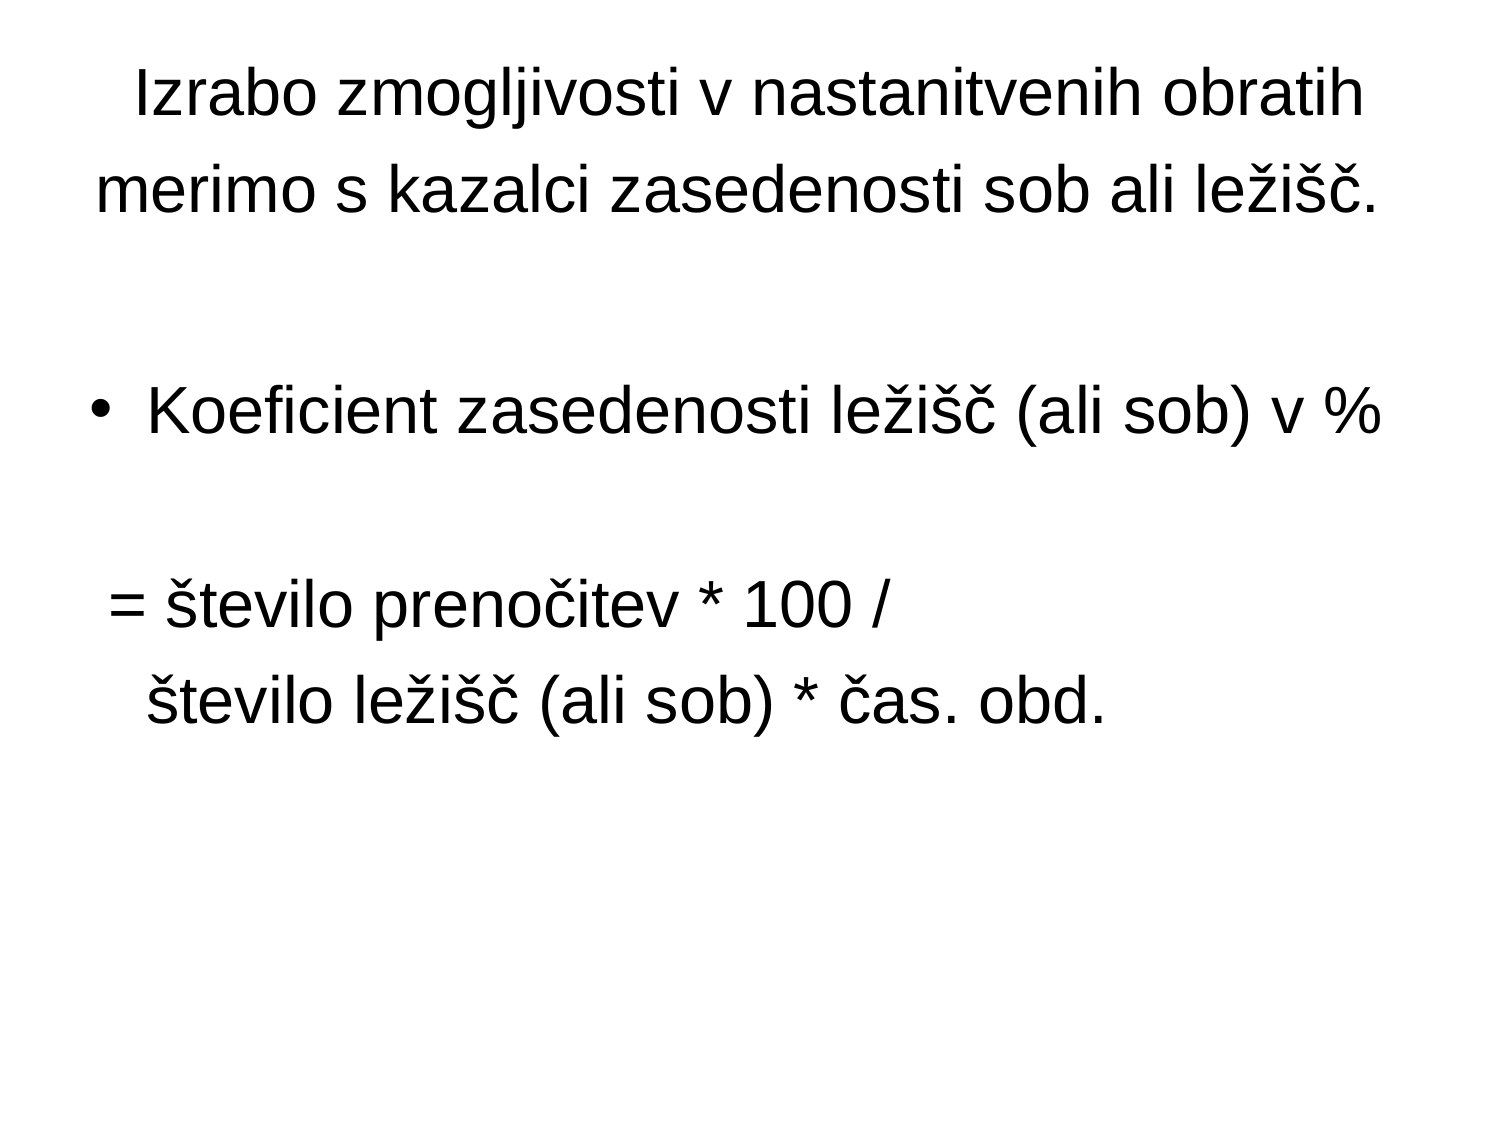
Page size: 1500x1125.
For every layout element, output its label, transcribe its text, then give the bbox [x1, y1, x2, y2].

title Izrabo zmogljivosti v nastanitvenih obratih merimo s kazalci zasedenosti sob ali ležišč. [75, 41, 1426, 237]
list Koeficient zasedenosti ležišč (ali sob) v % = število prenočitev * 100 / število ležišč (ali sob) * čas. obd. [75, 262, 1426, 1006]
